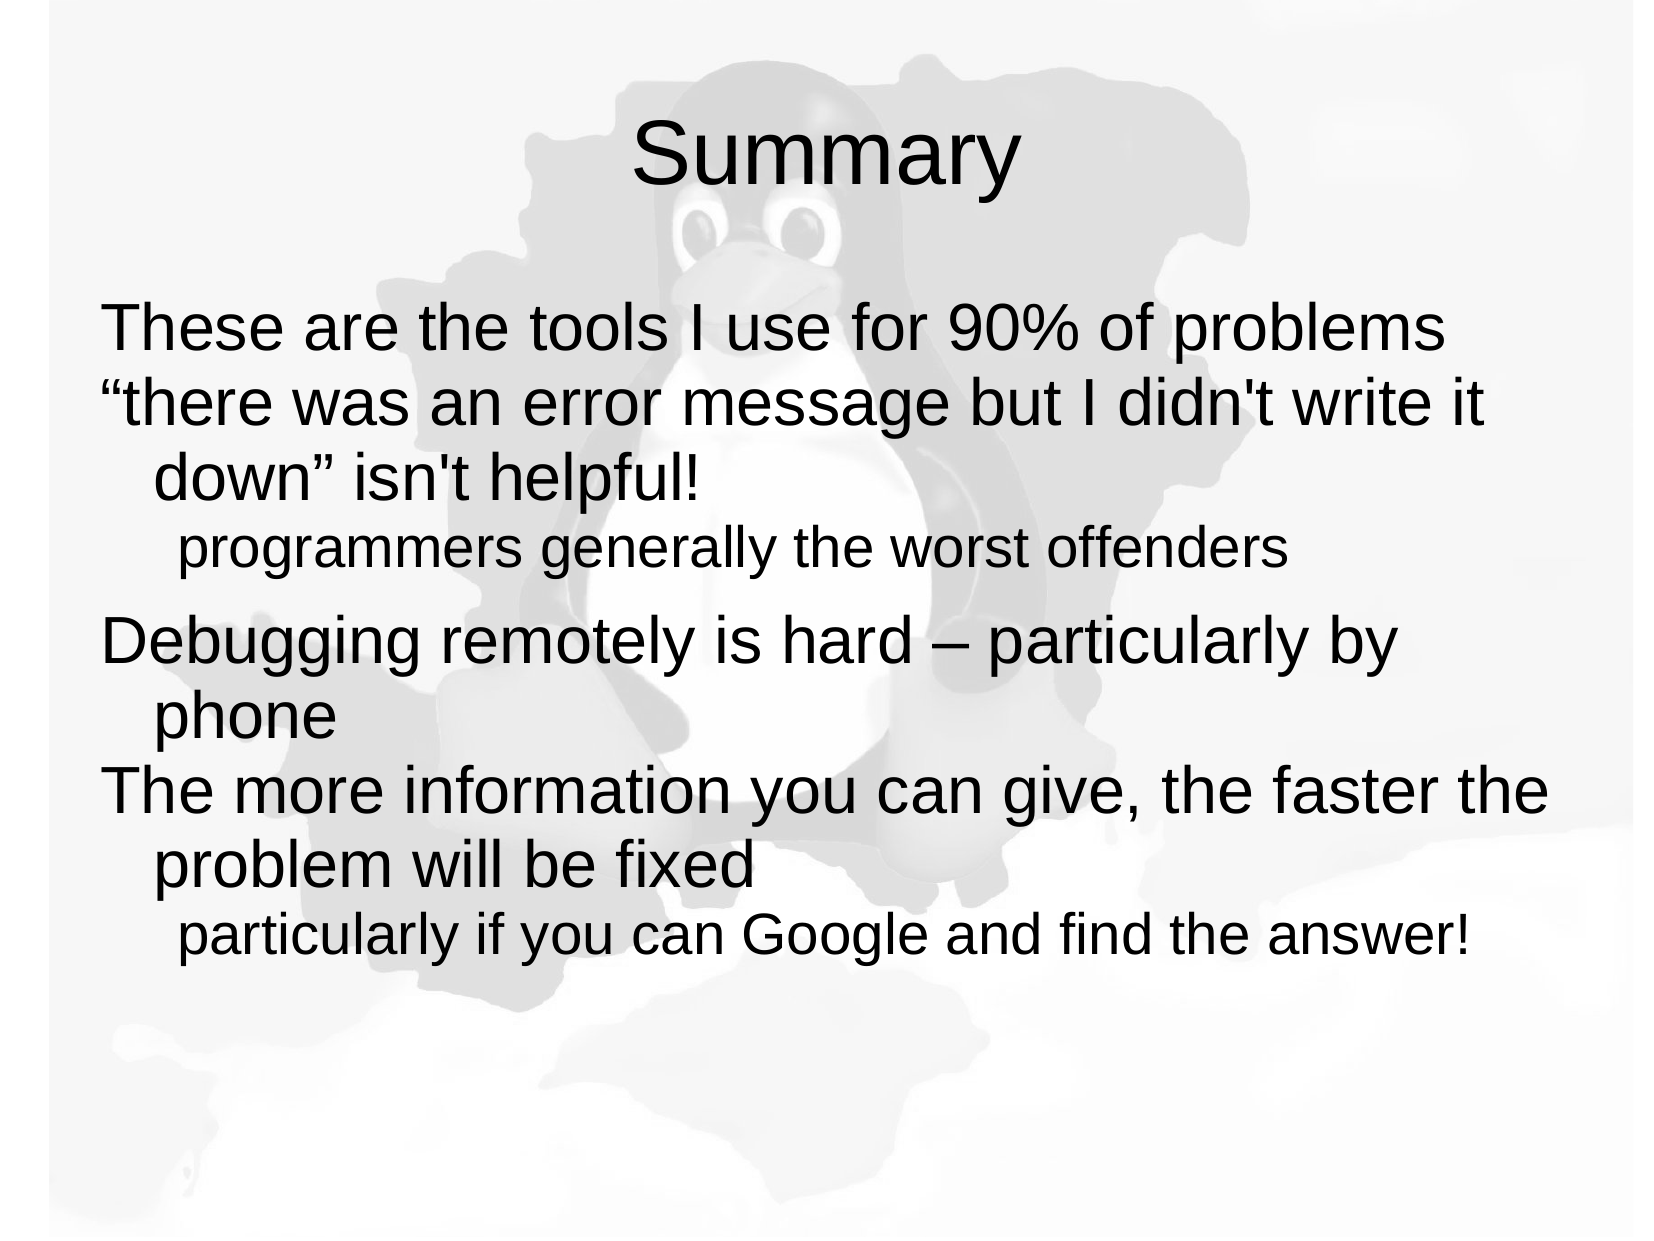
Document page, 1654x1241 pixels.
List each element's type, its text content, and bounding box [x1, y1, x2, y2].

list These are the tools I use for 90% of problems “there was an error message but I didn't write it down” isn't helpful! programmers generally the worst offenders Debugging remotely is hard – particularly by phone The more information you can give, the faster the problem will be fixed particularly if you can Google and find the answer! [82, 290, 1571, 1109]
title Summary [82, 49, 1571, 257]
picture [49, 0, 1634, 1237]
